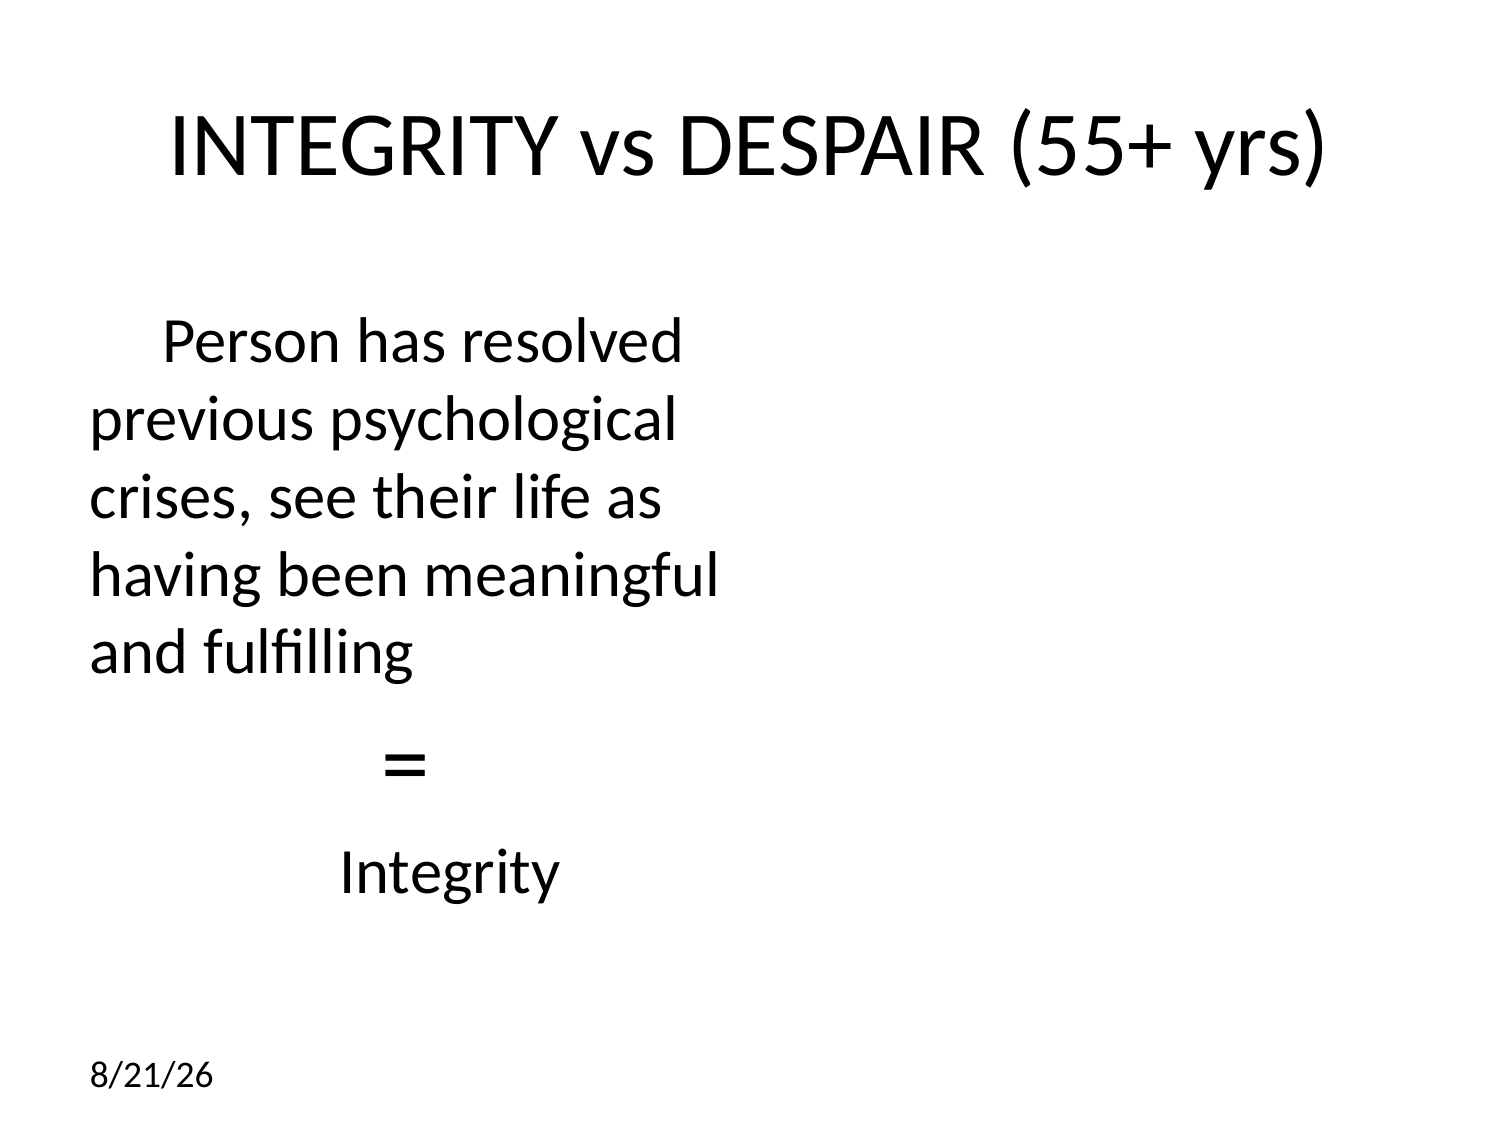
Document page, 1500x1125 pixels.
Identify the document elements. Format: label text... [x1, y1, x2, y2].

title INTEGRITY vs DESPAIR (55+ yrs) [75, 45, 1425, 233]
text_box 11/5/2020 [75, 1042, 425, 1103]
list Person has resolved previous psychological crises, see their life as having been meaningful and fulfilling = Integrity [75, 290, 738, 941]
